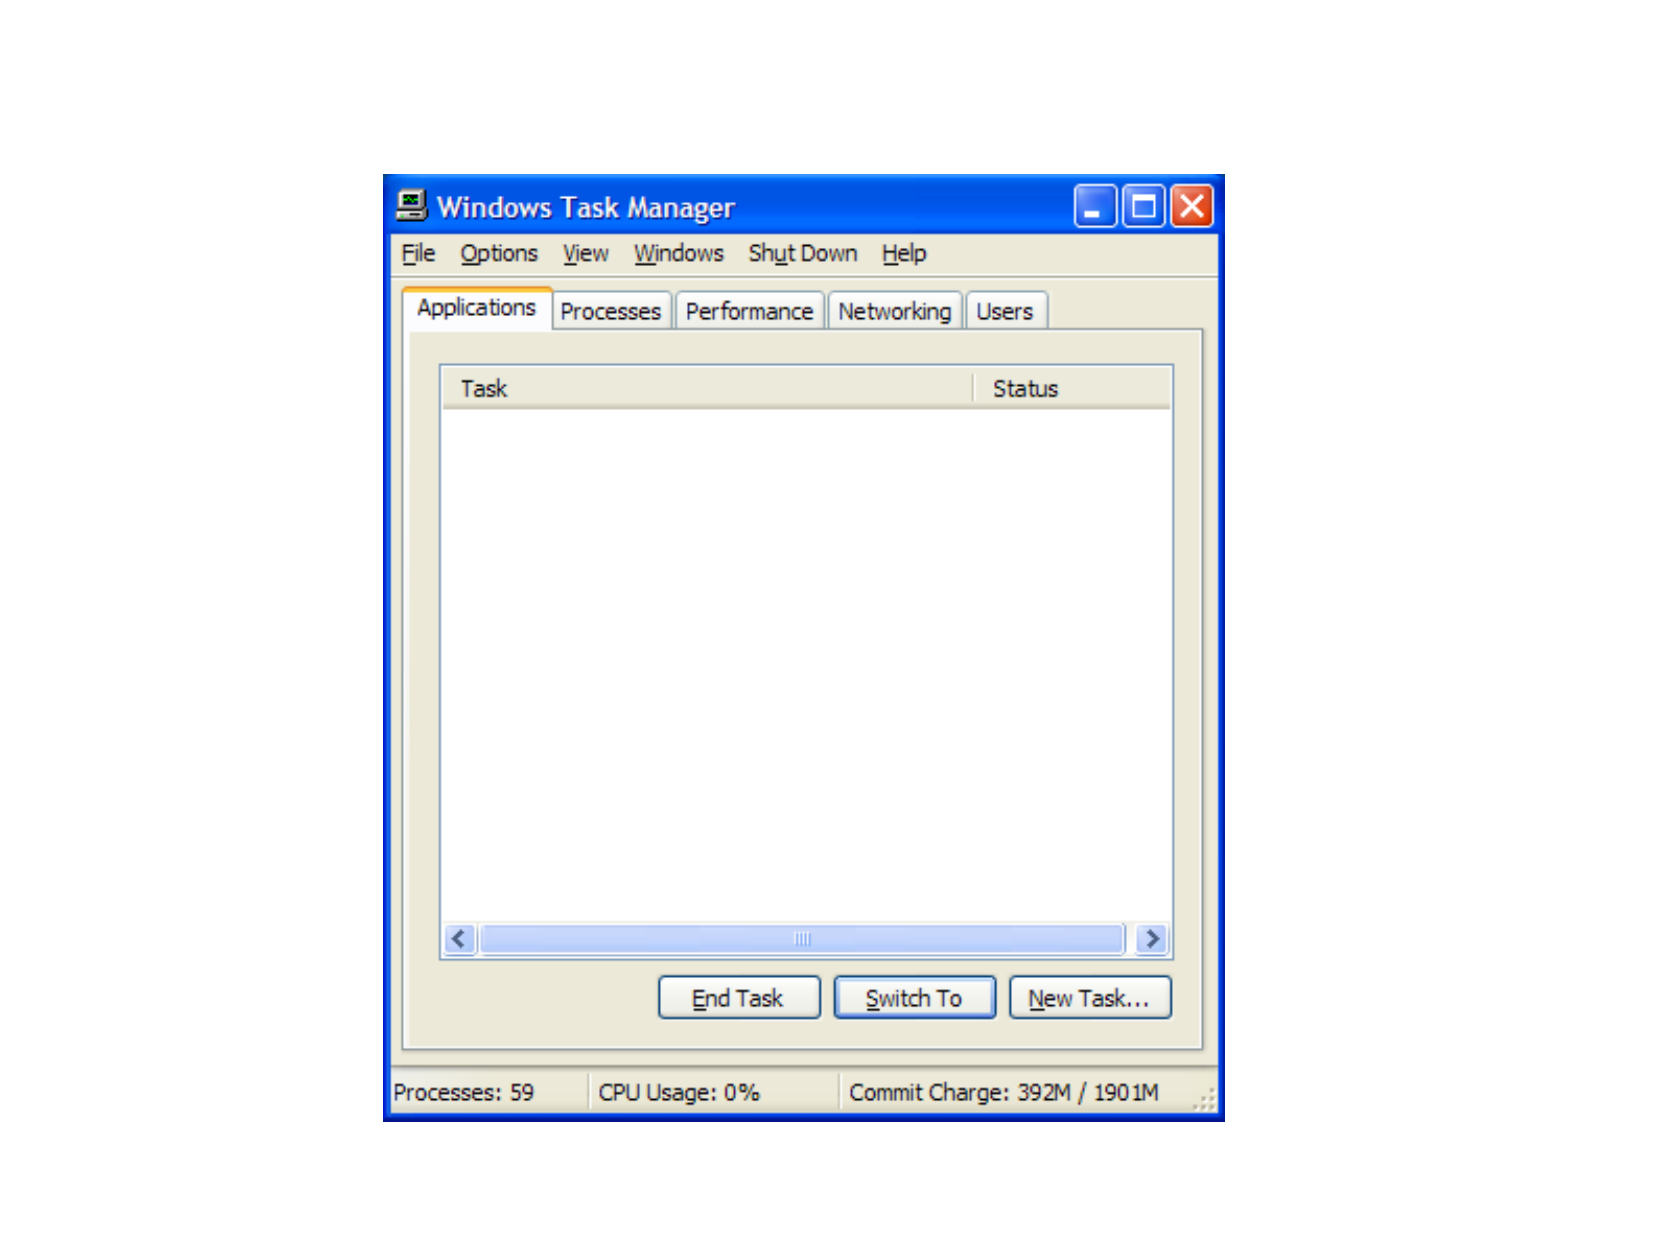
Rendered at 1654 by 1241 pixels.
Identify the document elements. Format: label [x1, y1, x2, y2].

picture [383, 174, 1225, 1123]
